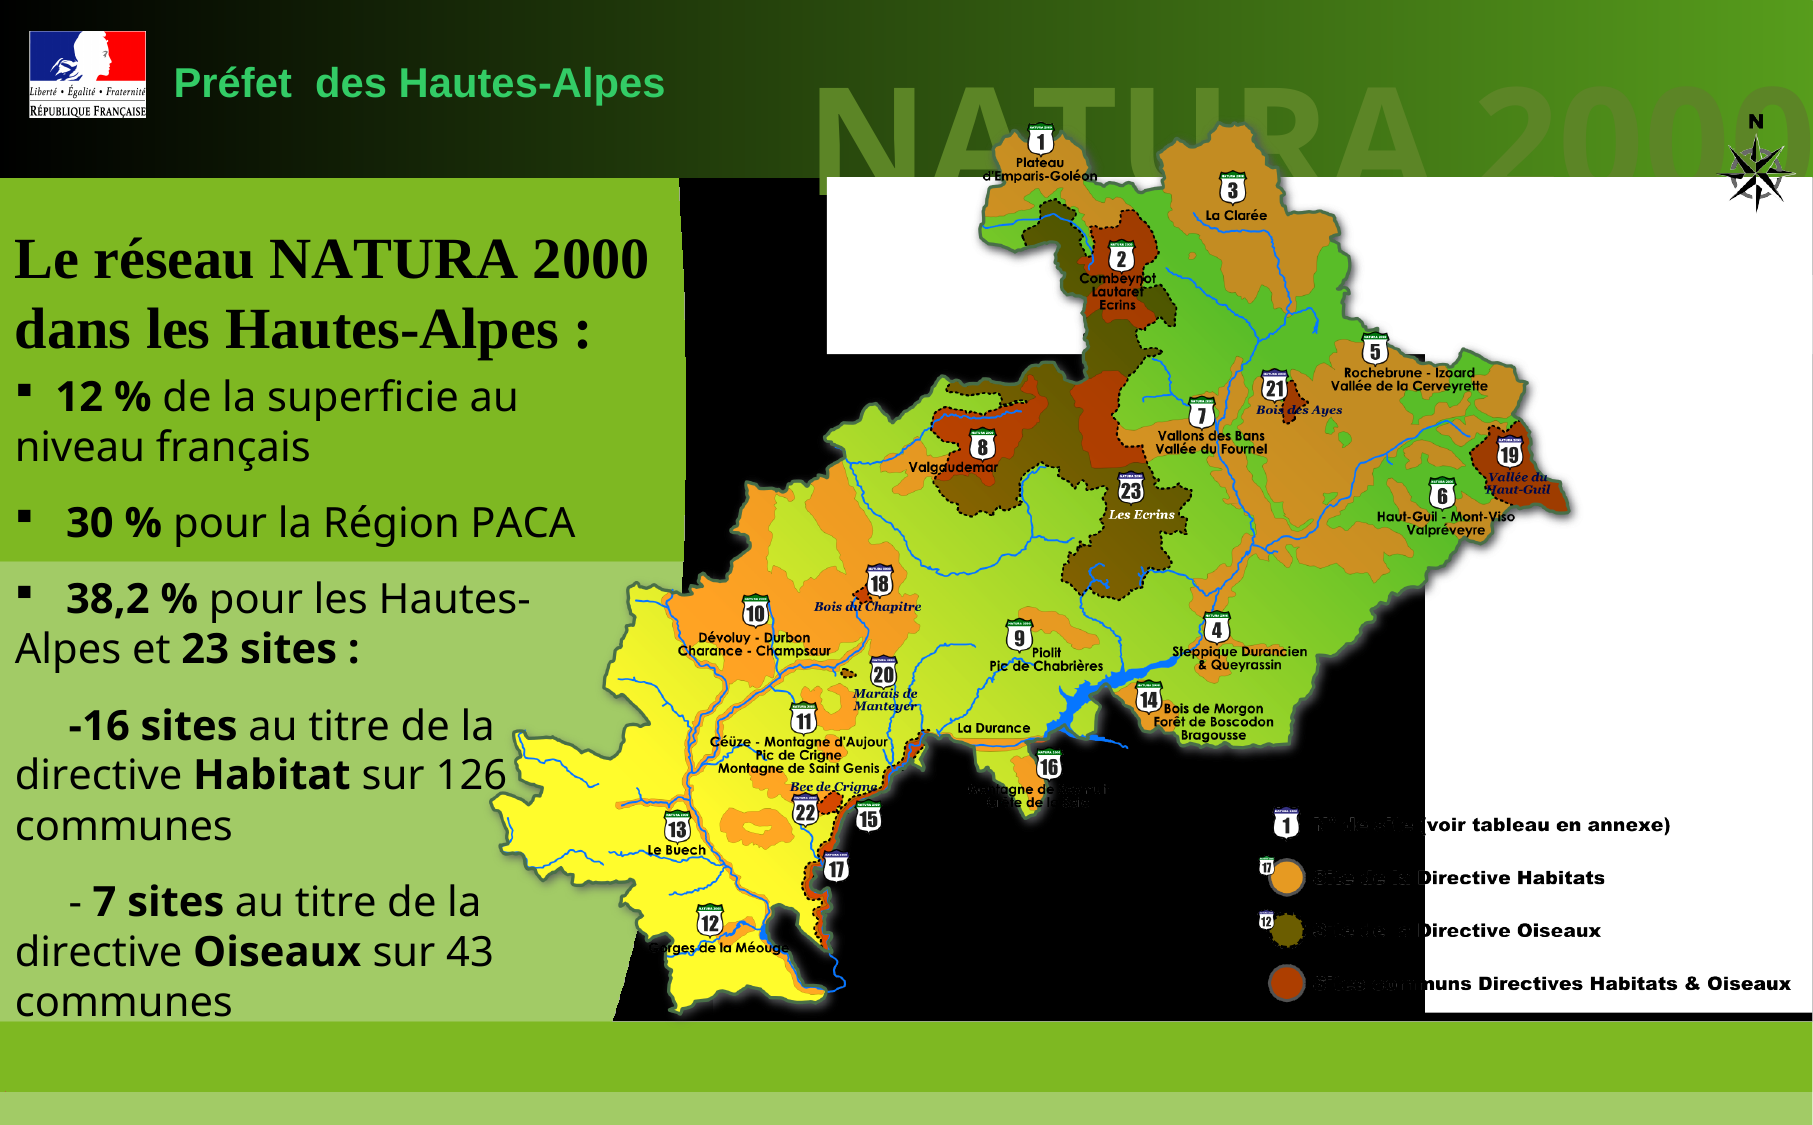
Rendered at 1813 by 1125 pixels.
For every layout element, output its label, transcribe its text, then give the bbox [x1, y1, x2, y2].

picture [300, 87, 1813, 1043]
text_box 12 % de la superficie au niveau français 30 % pour la Région PACA 38,2 % pour les Hautes-Alpes et 23 sites : -16 sites au titre de la directive Habitat sur 126 communes - 7 sites au titre de la directive Oiseaux sur 43 communes [0, 362, 625, 1033]
title Le réseau NATURA 2000 dans les Hautes-Alpes : [0, 212, 300, 362]
